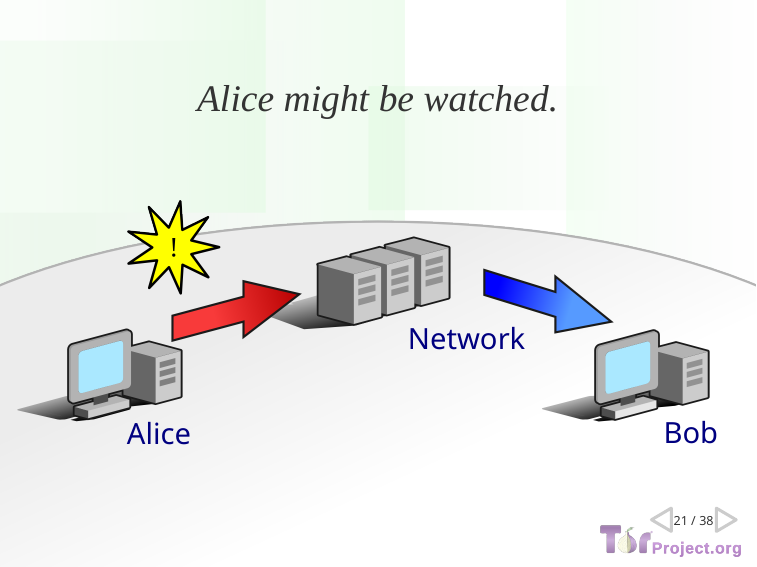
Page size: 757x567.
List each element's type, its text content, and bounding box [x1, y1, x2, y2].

text_box Alice [102, 405, 216, 456]
text_box Network [382, 310, 551, 361]
text_box [651, 508, 672, 532]
text_box [716, 508, 737, 532]
picture [0, 0, 757, 567]
text_box Bob [634, 404, 748, 455]
text_box <number> / 38 [618, 504, 756, 555]
text_box Alice might be watched. [0, 70, 756, 127]
